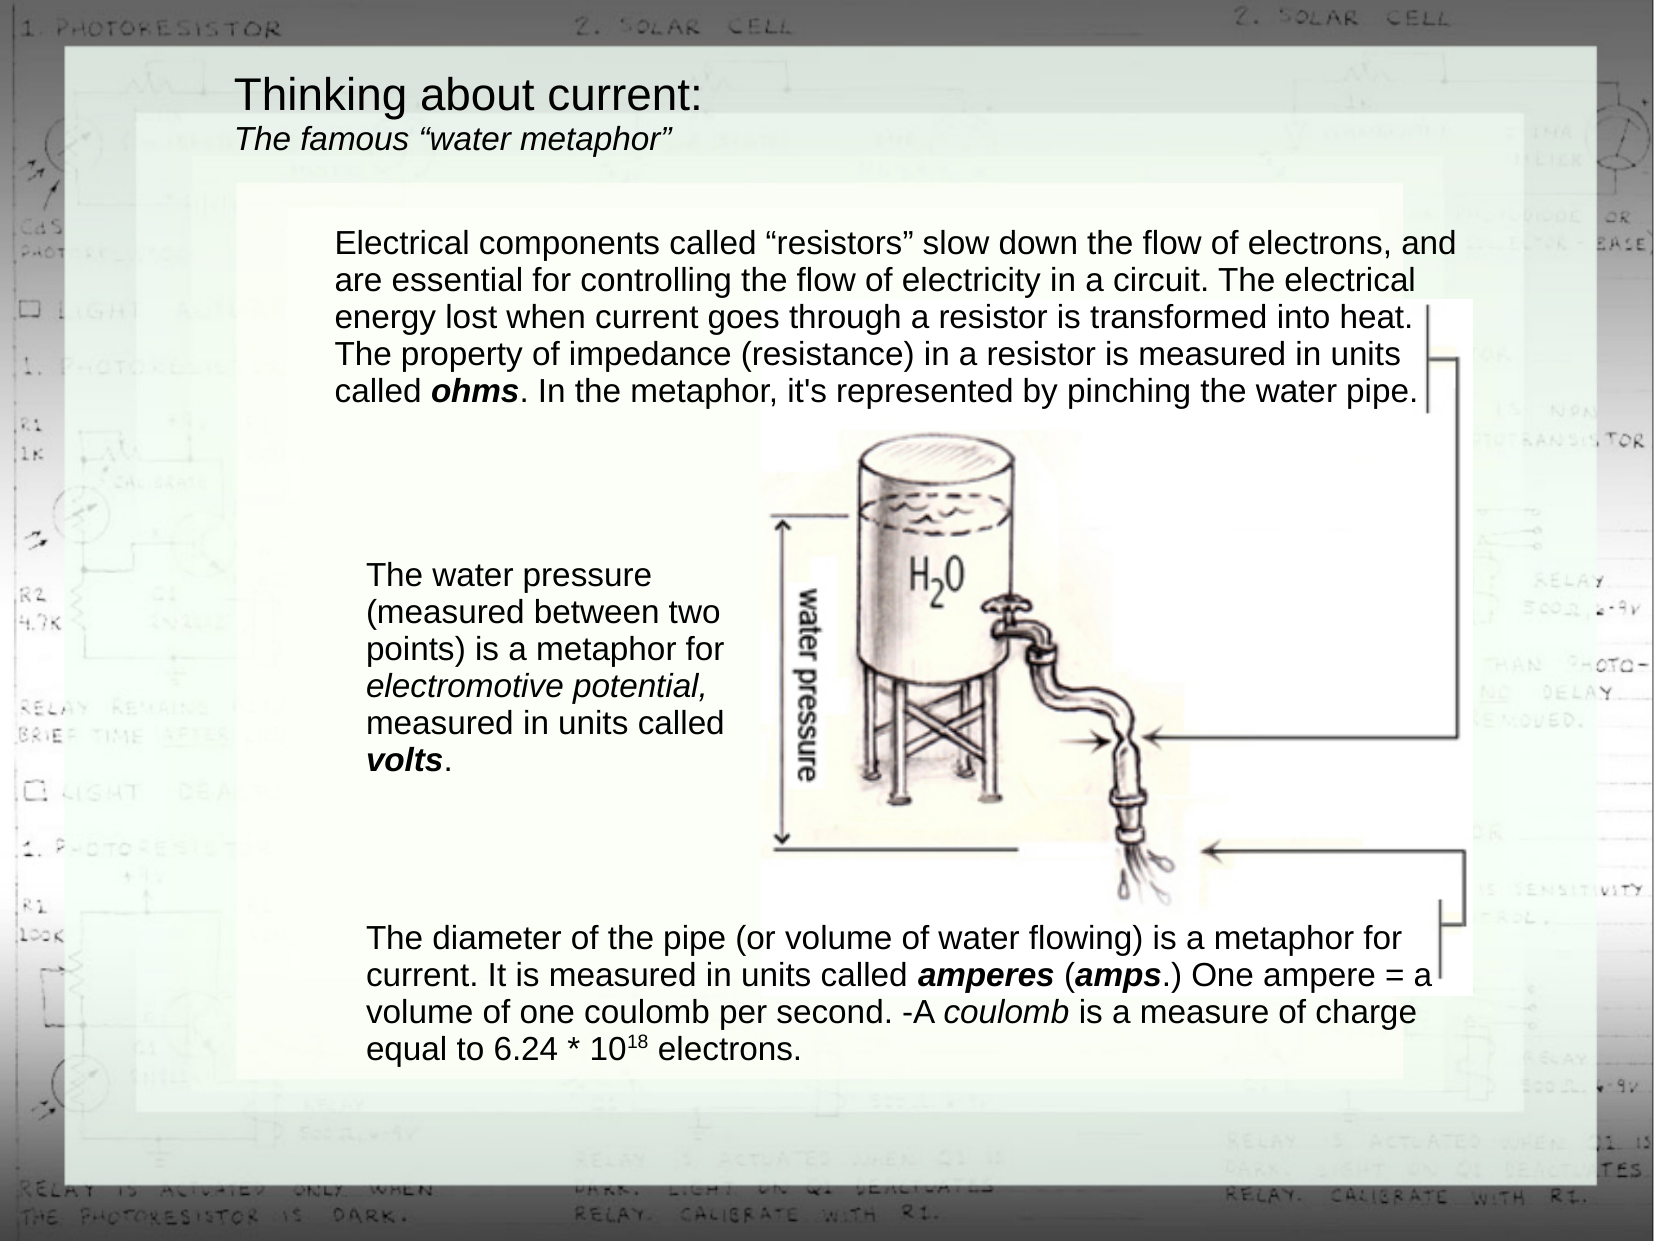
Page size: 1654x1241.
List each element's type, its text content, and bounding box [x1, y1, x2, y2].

picture [0, 0, 1654, 1241]
text_box The water pressure (measured between two points) is a metaphor for electromotive potential, measured in units called volts. [351, 549, 810, 788]
text_box Thinking about current: The famous “water metaphor” [219, 61, 1195, 165]
text_box Electrical components called “resistors” slow down the flow of electrons, and are essential for controlling the flow of electricity in a circuit. The electrical energy lost when current goes through a resistor is transformed into heat. The property of impedance (resistance) in a resistor is measured in units called ohms. In the metaphor, it's represented by pinching the water pipe. [319, 217, 1494, 419]
text_box The diameter of the pipe (or volume of water flowing) is a metaphor for current. It is measured in units called amperes (amps.) One ampere = a volume of one coulomb per second. -A coulomb is a measure of charge equal to 6.24 * 1018 electrons. [351, 911, 1455, 1077]
